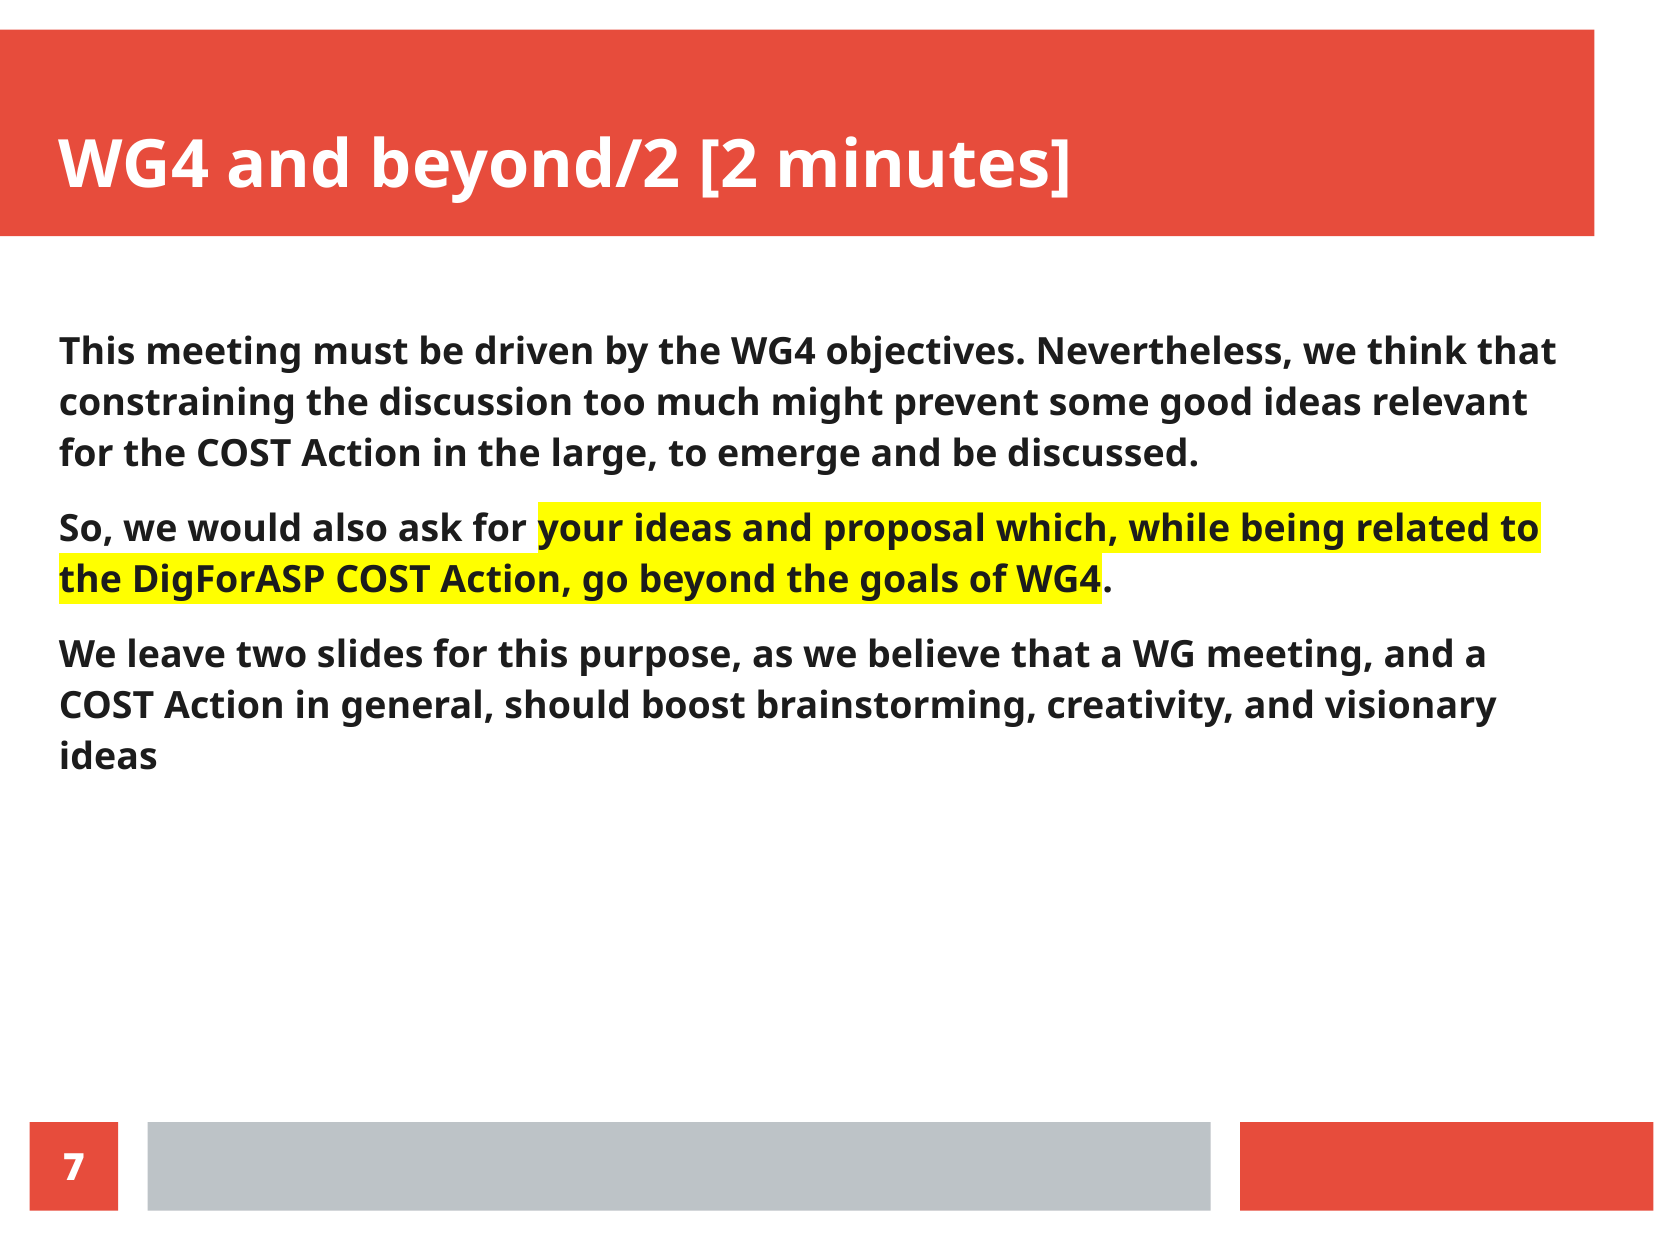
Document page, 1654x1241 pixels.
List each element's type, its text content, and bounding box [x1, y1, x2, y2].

title WG4 and beyond/2 [2 minutes] [59, 59, 1595, 207]
list This meeting must be driven by the WG4 objectives. Nevertheless, we think that constraining the discussion too much might prevent some good ideas relevant for the COST Action in the large, to emerge and be discussed. So, we would also ask for your ideas and proposal which, while being related to the DigForASP COST Action, go beyond the goals of WG4. We leave two slides for this purpose, as we believe that a WG meeting, and a COST Action in general, should boost brainstorming, creativity, and visionary ideas [59, 324, 1565, 1093]
